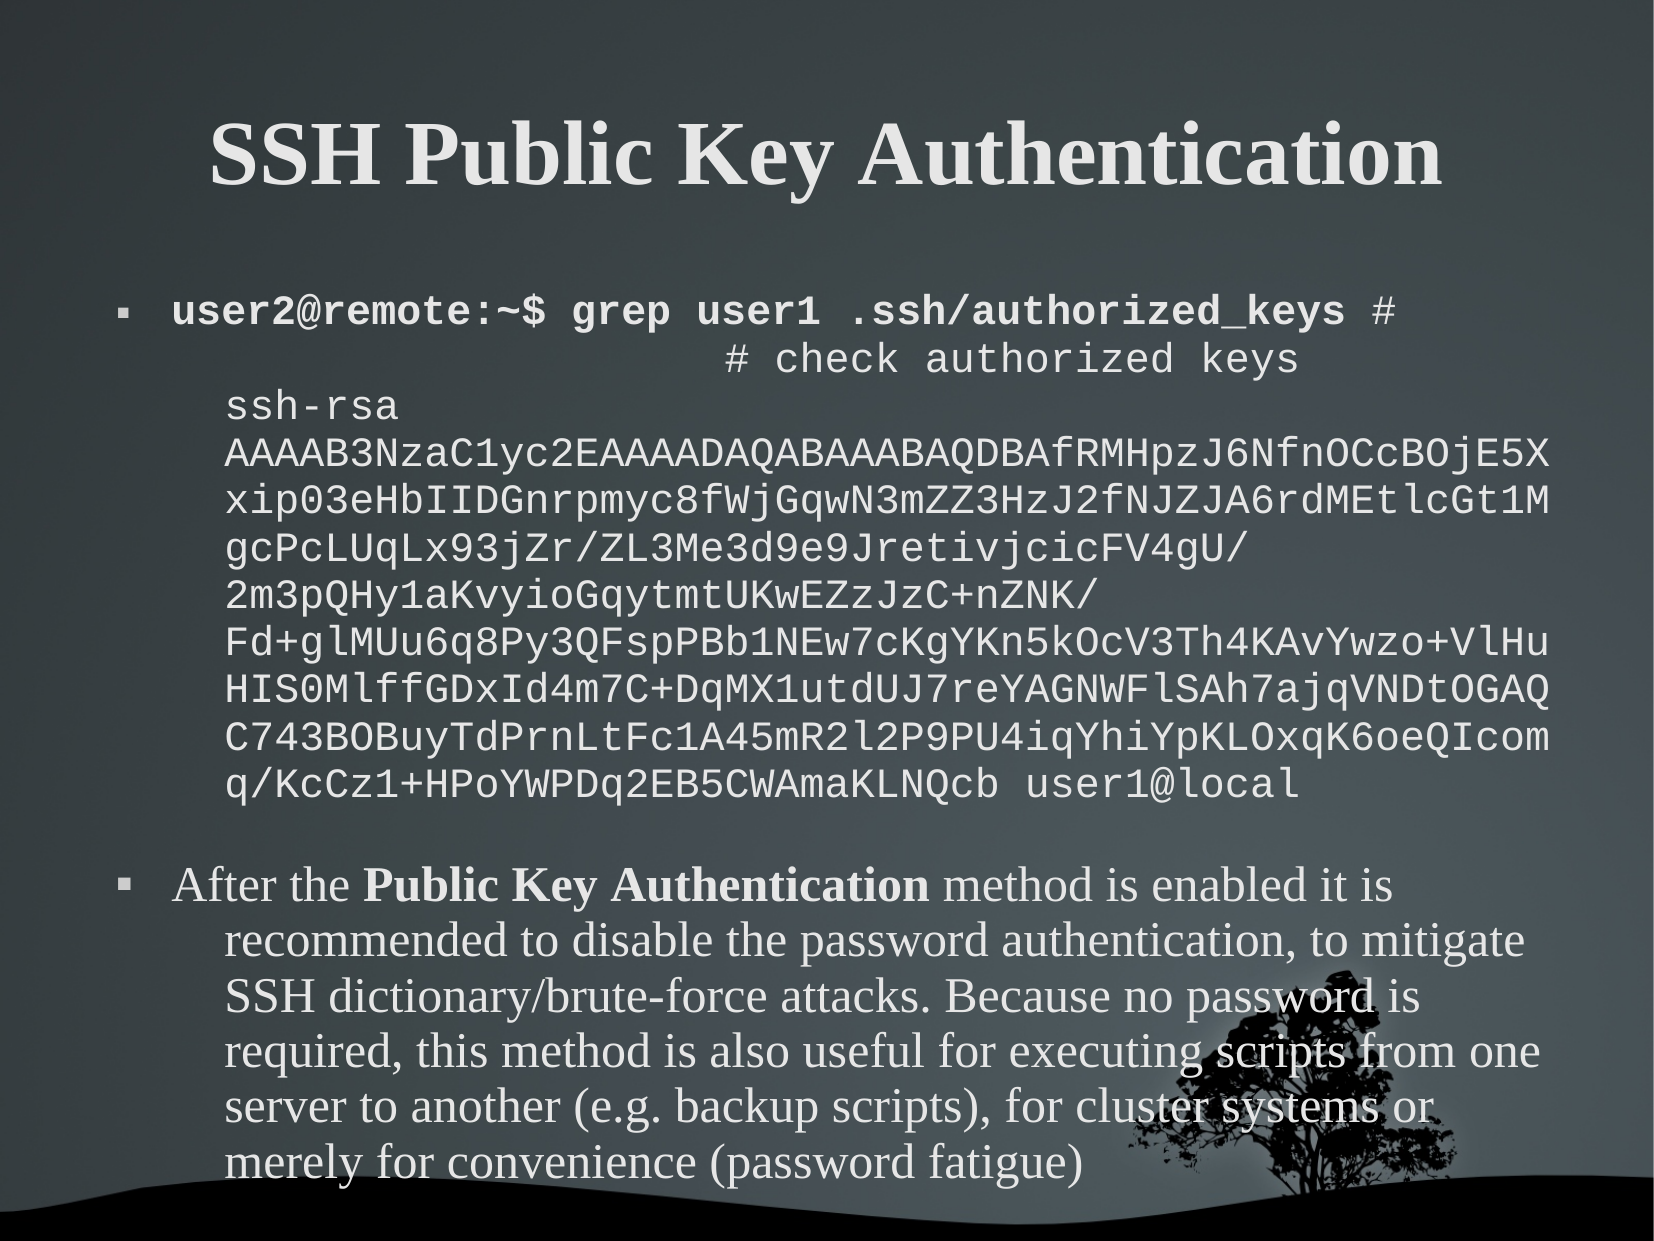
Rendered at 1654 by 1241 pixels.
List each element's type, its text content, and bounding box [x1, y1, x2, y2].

picture [0, 0, 1654, 1241]
list user2@remote:~$ grep user1 .ssh/authorized_keys # # check authorized keys ssh-rsa AAAAB3NzaC1yc2EAAAADAQABAAABAQDBAfRMHpzJ6NfnOCcBOjE5Xxip03eHbIIDGnrpmyc8fWjGqwN3mZZ3HzJ2fNJZJA6rdMEtlcGt1MgcPcLUqLx93jZr/ZL3Me3d9e9JretivjcicFV4gU/2m3pQHy1aKvyioGqytmtUKwEZzJzC+nZNK/Fd+glMUu6q8Py3QFspPBb1NEw7cKgYKn5kOcV3Th4KAvYwzo+VlHuHIS0MlffGDxId4m7C+DqMX1utdUJ7reYAGNWFlSAh7ajqVNDtOGAQC743BOBuyTdPrnLtFc1A45mR2l2P9PU4iqYhiYpKLOxqK6oeQIcomq/KcCz1+HPoYWPDq2EB5CWAmaKLNQcb user1@local After the Public Key Authentication method is enabled it is recommended to disable the password authentication, to mitigate SSH dictionary/brute-force attacks. Because no password is required, this method is also useful for executing scripts from one server to another (e.g. backup scripts), for cluster systems or merely for convenience (password fatigue) [82, 290, 1571, 1241]
title SSH Public Key Authentication [82, 33, 1571, 273]
